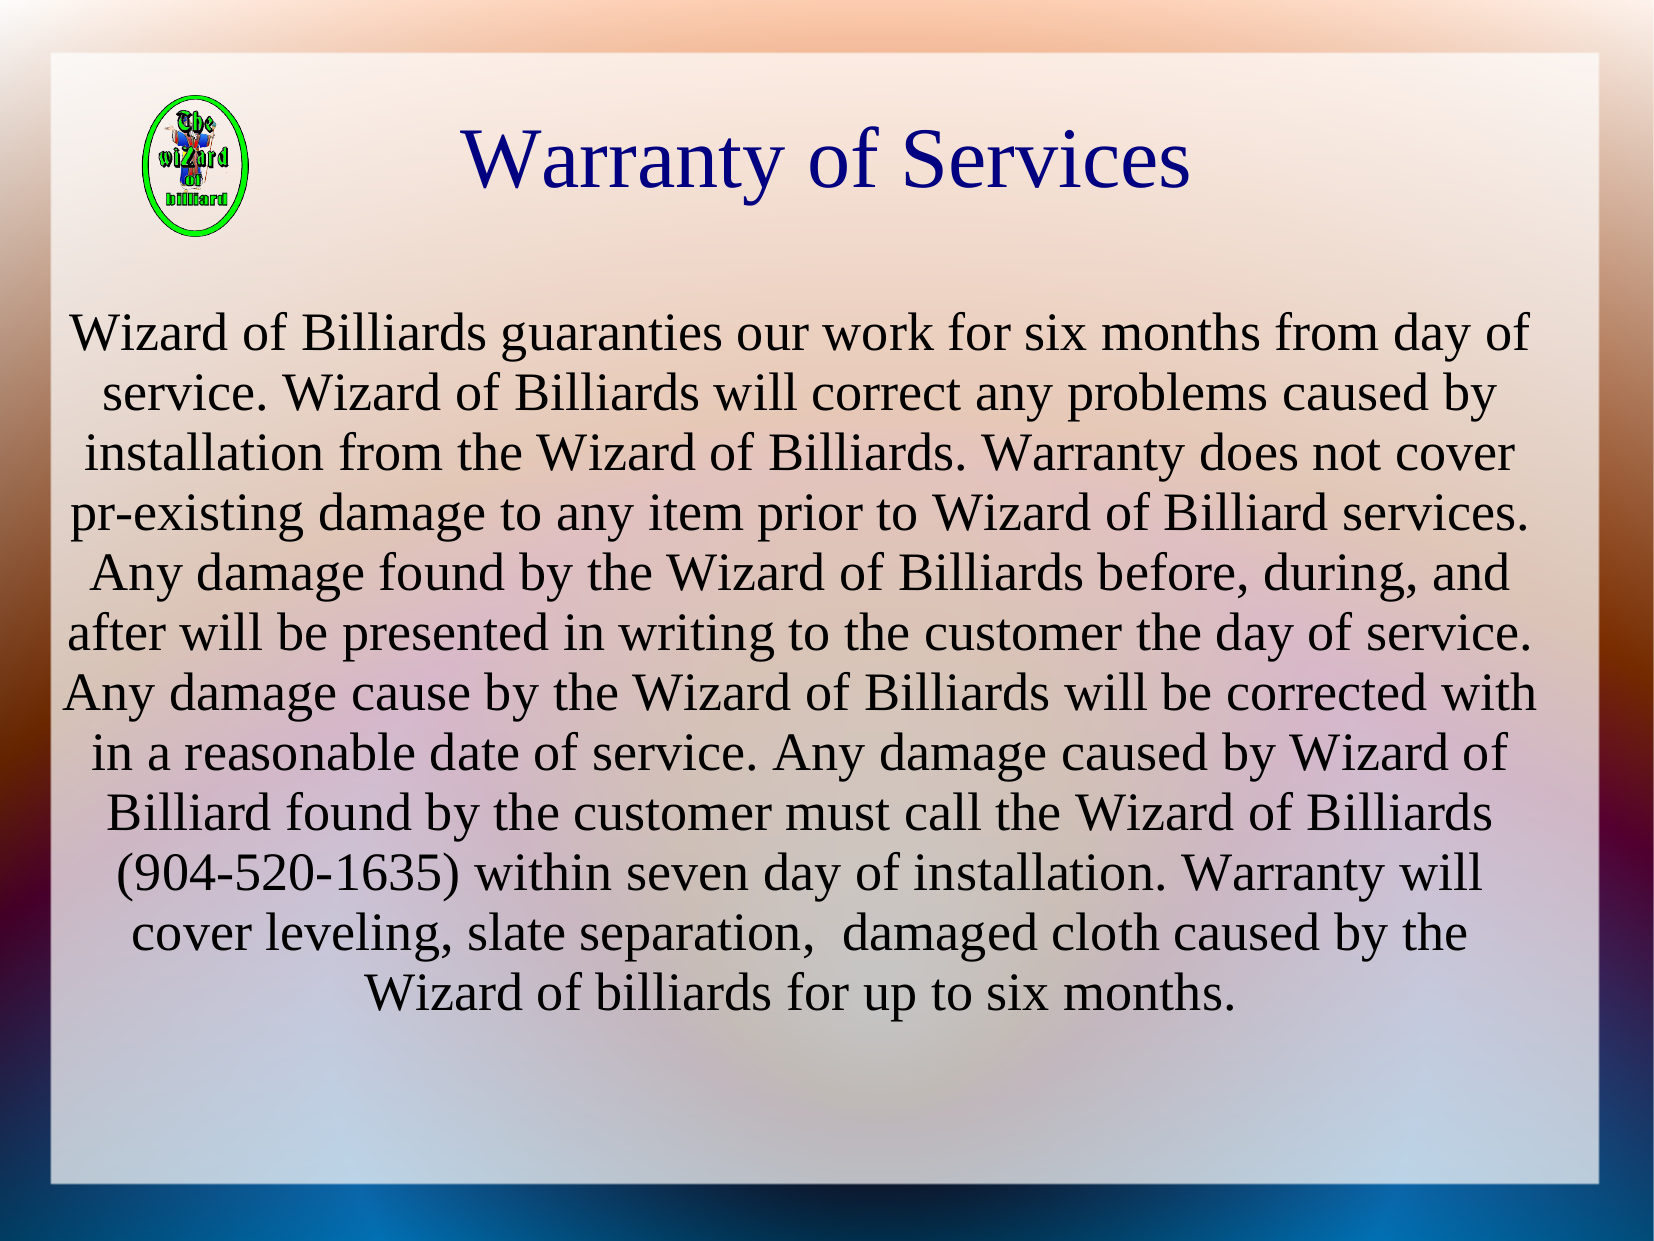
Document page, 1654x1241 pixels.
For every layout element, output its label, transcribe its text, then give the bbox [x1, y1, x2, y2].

subtitle Wizard of Billiards guaranties our work for six months from day of service. Wizard of Billiards will correct any problems caused by installation from the Wizard of Billiards. Warranty does not cover pr-existing damage to any item prior to Wizard of Billiard services. Any damage found by the Wizard of Billiards before, during, and after will be presented in writing to the customer the day of service. Any damage cause by the Wizard of Billiards will be corrected with in a reasonable date of service. Any damage caused by Wizard of Billiard found by the customer must call the Wizard of Billiards (904-520-1635) within seven day of installation. Warranty will cover leveling, slate separation, damaged cloth caused by the Wizard of billiards for up to six months. [56, 290, 1546, 1034]
picture [0, 0, 1654, 1241]
title Warranty of Services [82, 55, 1571, 263]
